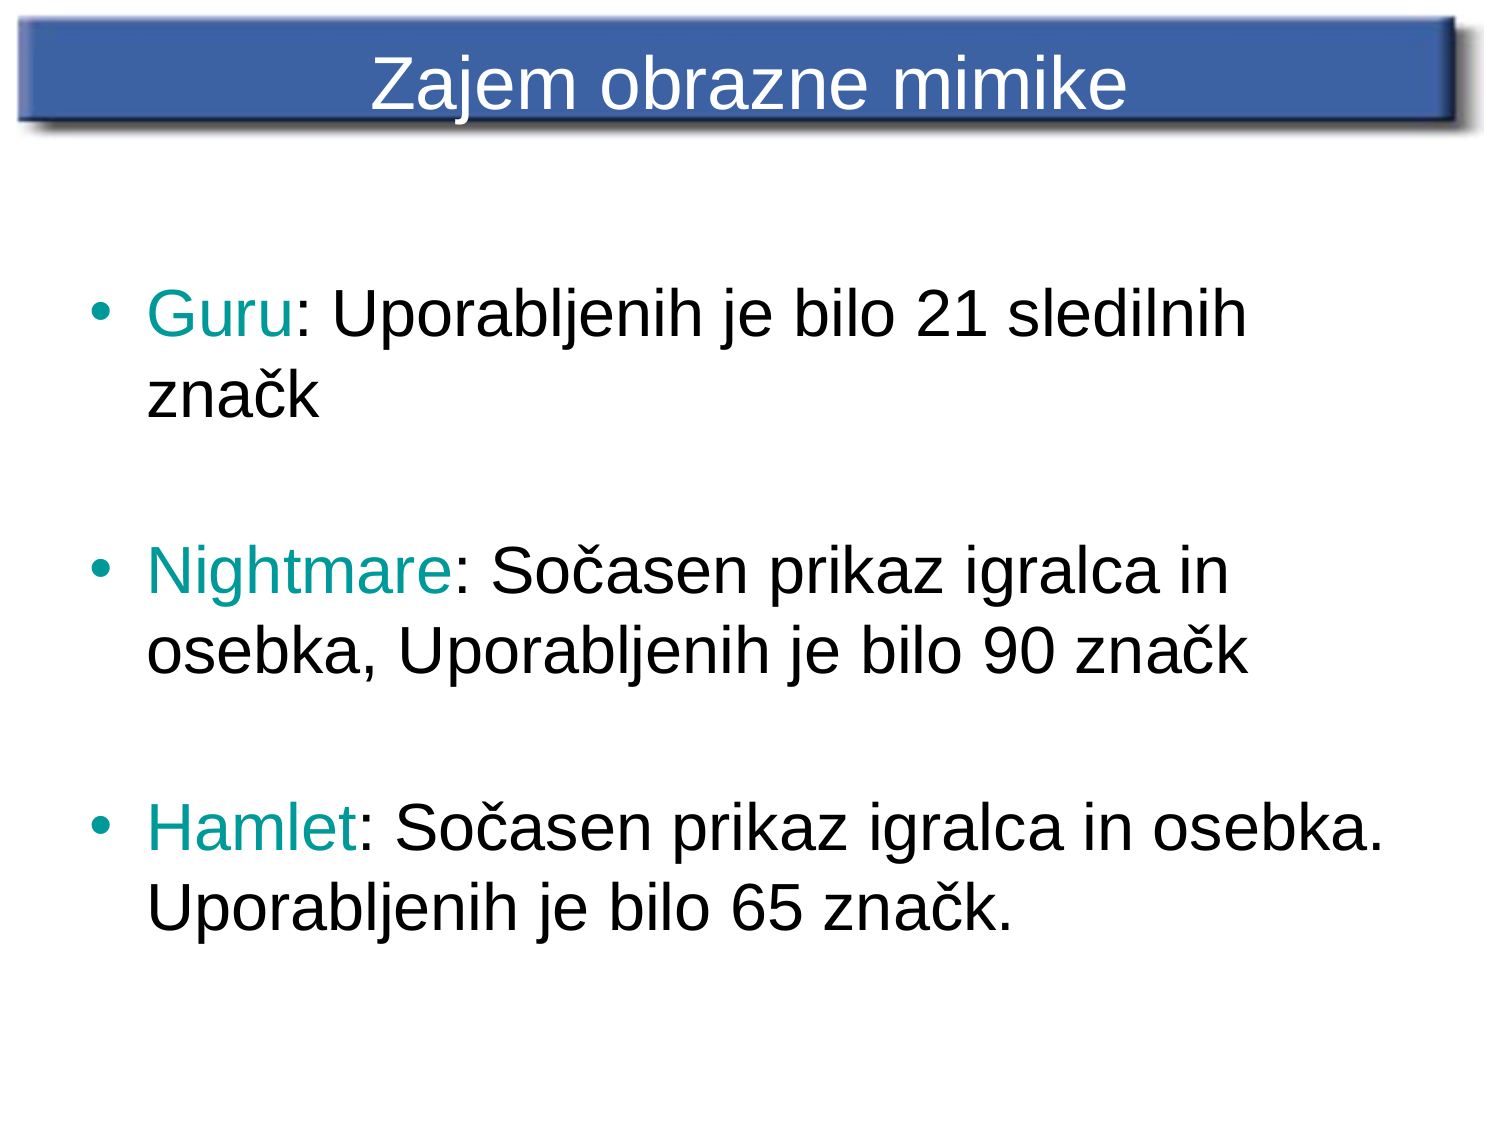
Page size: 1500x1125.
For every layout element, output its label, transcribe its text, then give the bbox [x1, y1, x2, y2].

picture [16, 13, 1484, 141]
title Zajem obrazne mimike [75, 26, 1426, 133]
list Guru: Uporabljenih je bilo 21 sledilnih značk Nightmare: Sočasen prikaz igralca in osebka, Uporabljenih je bilo 90 značk Hamlet: Sočasen prikaz igralca in osebka. Uporabljenih je bilo 65 značk. [75, 262, 1426, 1006]
